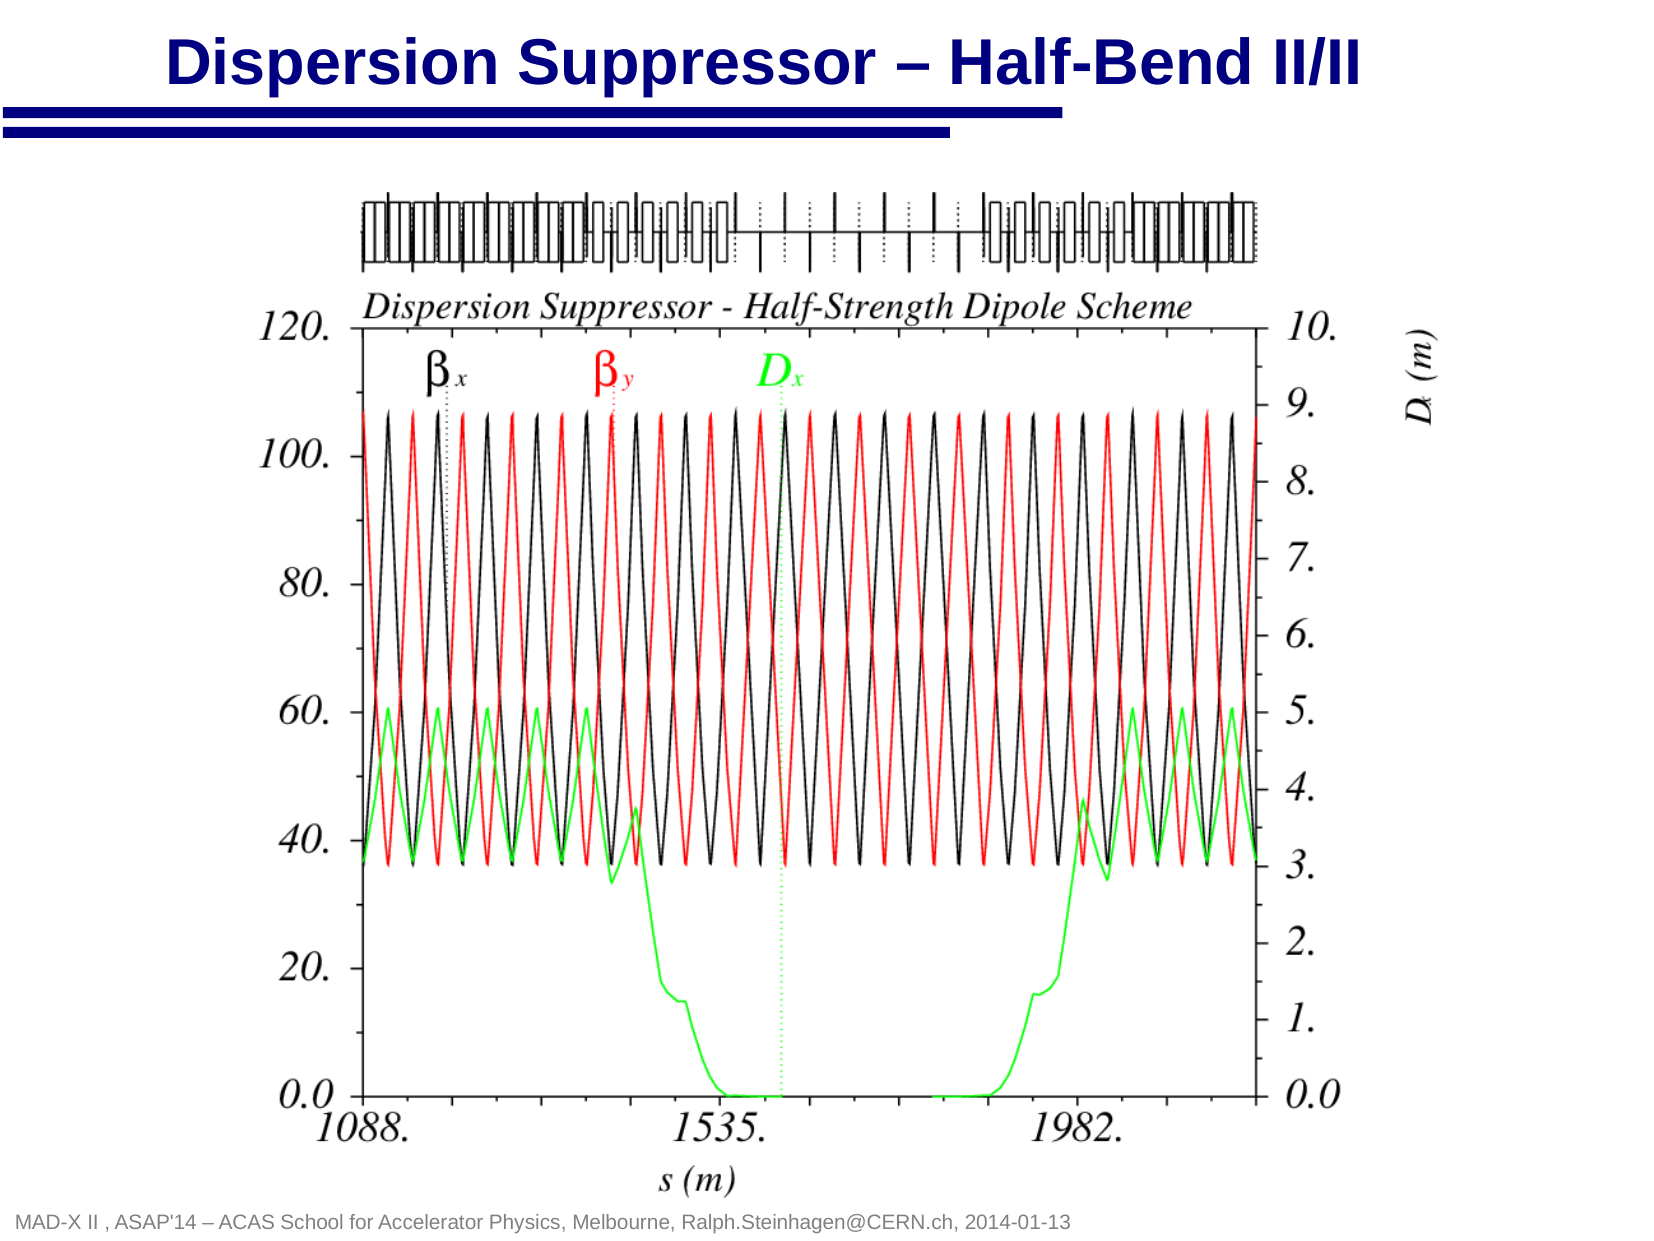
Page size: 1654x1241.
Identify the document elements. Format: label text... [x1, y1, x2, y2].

title Dispersion Suppressor – Half-Bend II/II [165, 0, 1595, 124]
picture [243, 192, 1450, 1205]
